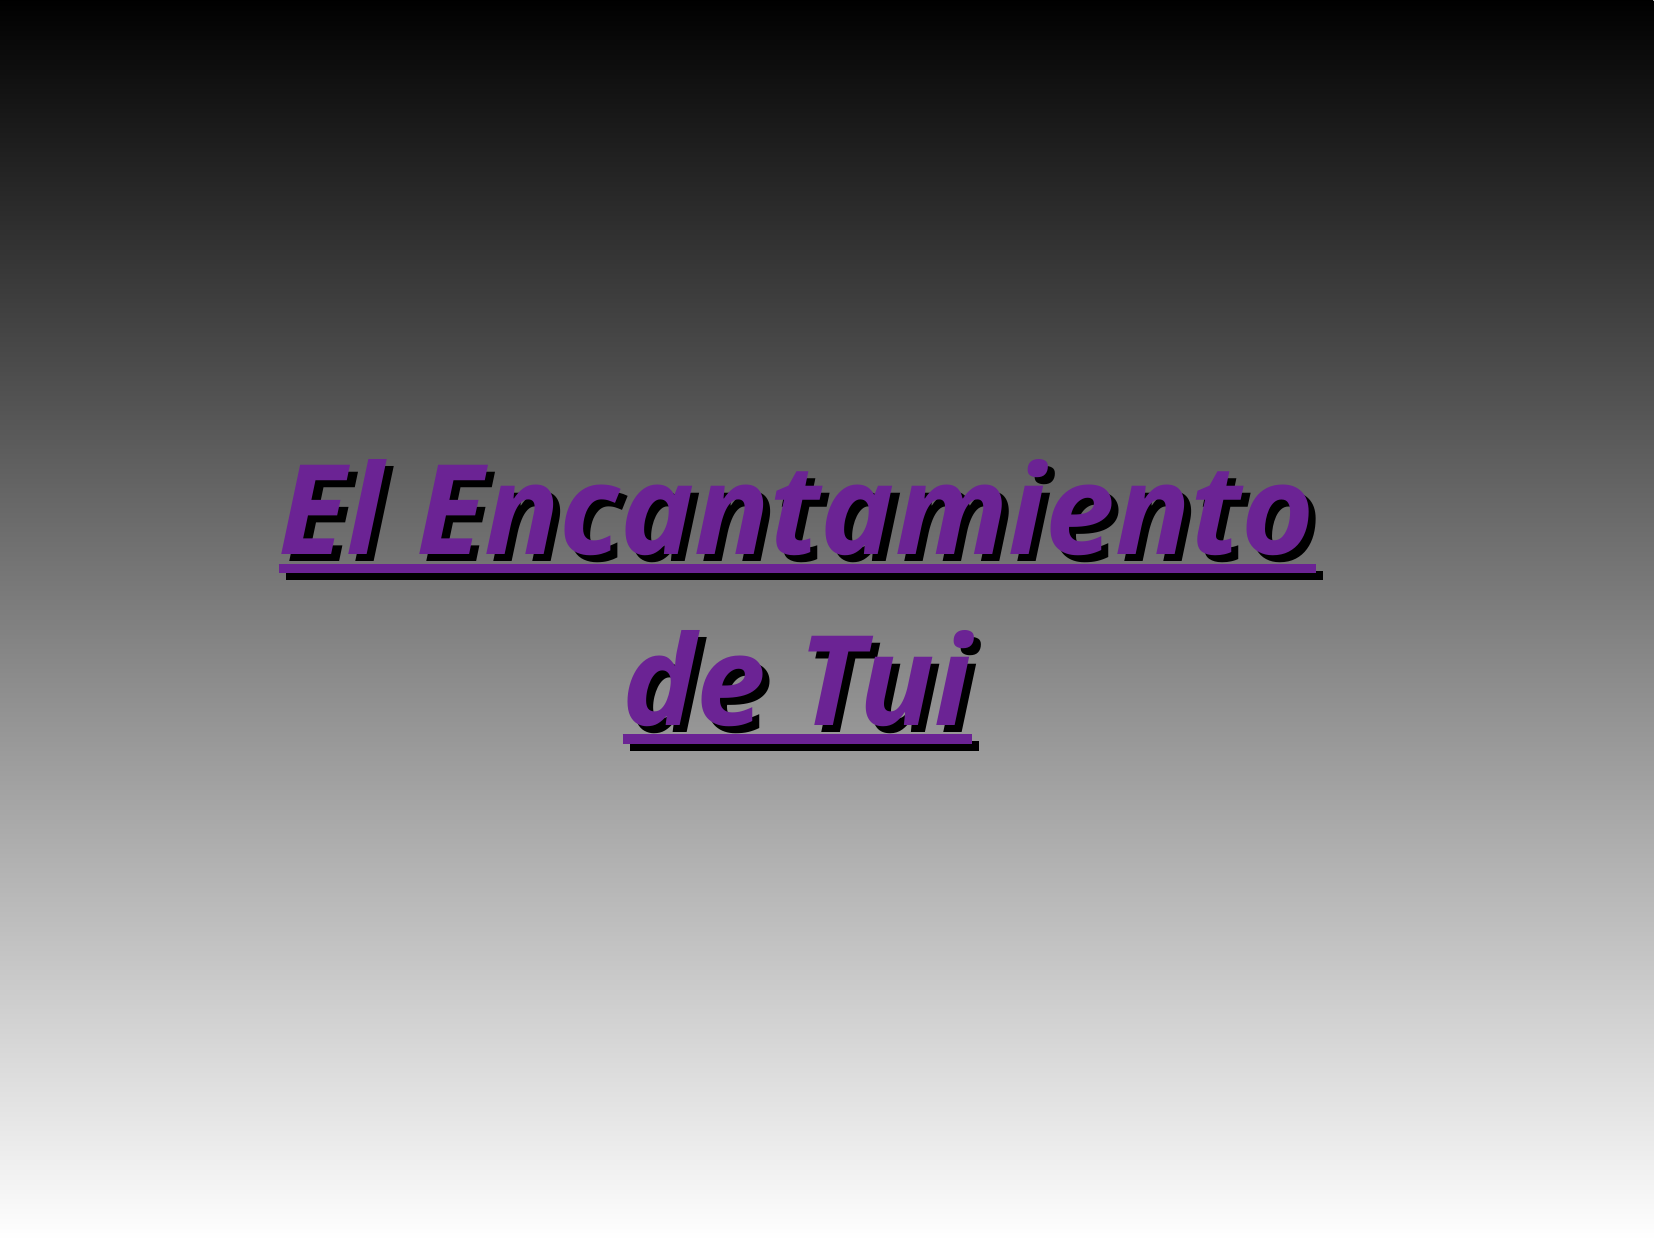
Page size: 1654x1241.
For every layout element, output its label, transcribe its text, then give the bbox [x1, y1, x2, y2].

text_box El Encantamiento de Tui [236, 413, 1359, 777]
